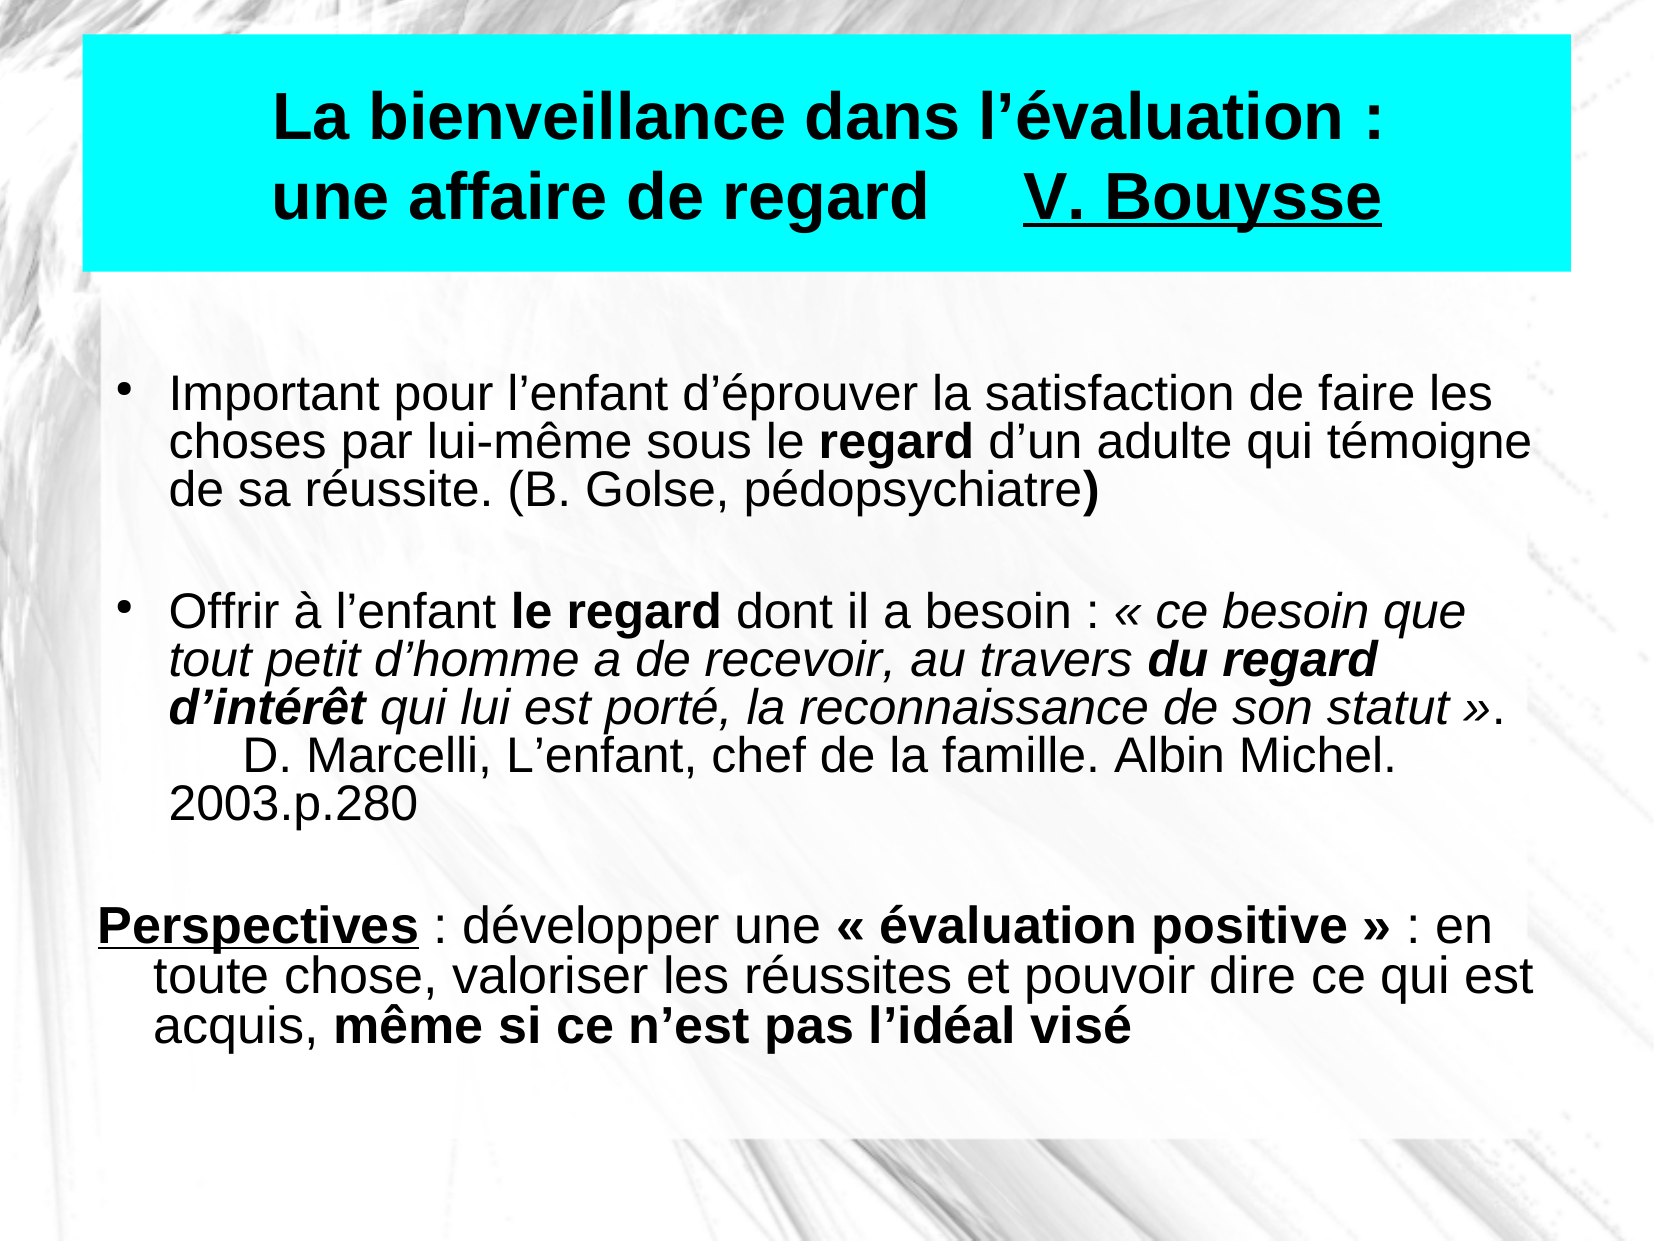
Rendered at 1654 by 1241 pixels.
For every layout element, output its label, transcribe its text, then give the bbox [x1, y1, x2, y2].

title La bienveillance dans l’évaluation : une affaire de regard V. Bouysse [82, 34, 1571, 272]
picture [0, 0, 1654, 1241]
list Important pour l’enfant d’éprouver la satisfaction de faire les choses par lui-même sous le regard d’un adulte qui témoigne de sa réussite. (B. Golse, pédopsychiatre) Offrir à l’enfant le regard dont il a besoin : « ce besoin que tout petit d’homme a de recevoir, au travers du regard d’intérêt qui lui est porté, la reconnaissance de son statut ». D. Marcelli, L’enfant, chef de la famille. Albin Michel. 2003.p.280 Perspectives : développer une « évaluation positive » : en toute chose, valoriser les réussites et pouvoir dire ce qui est acquis, même si ce n’est pas l’idéal visé [82, 289, 1571, 1108]
